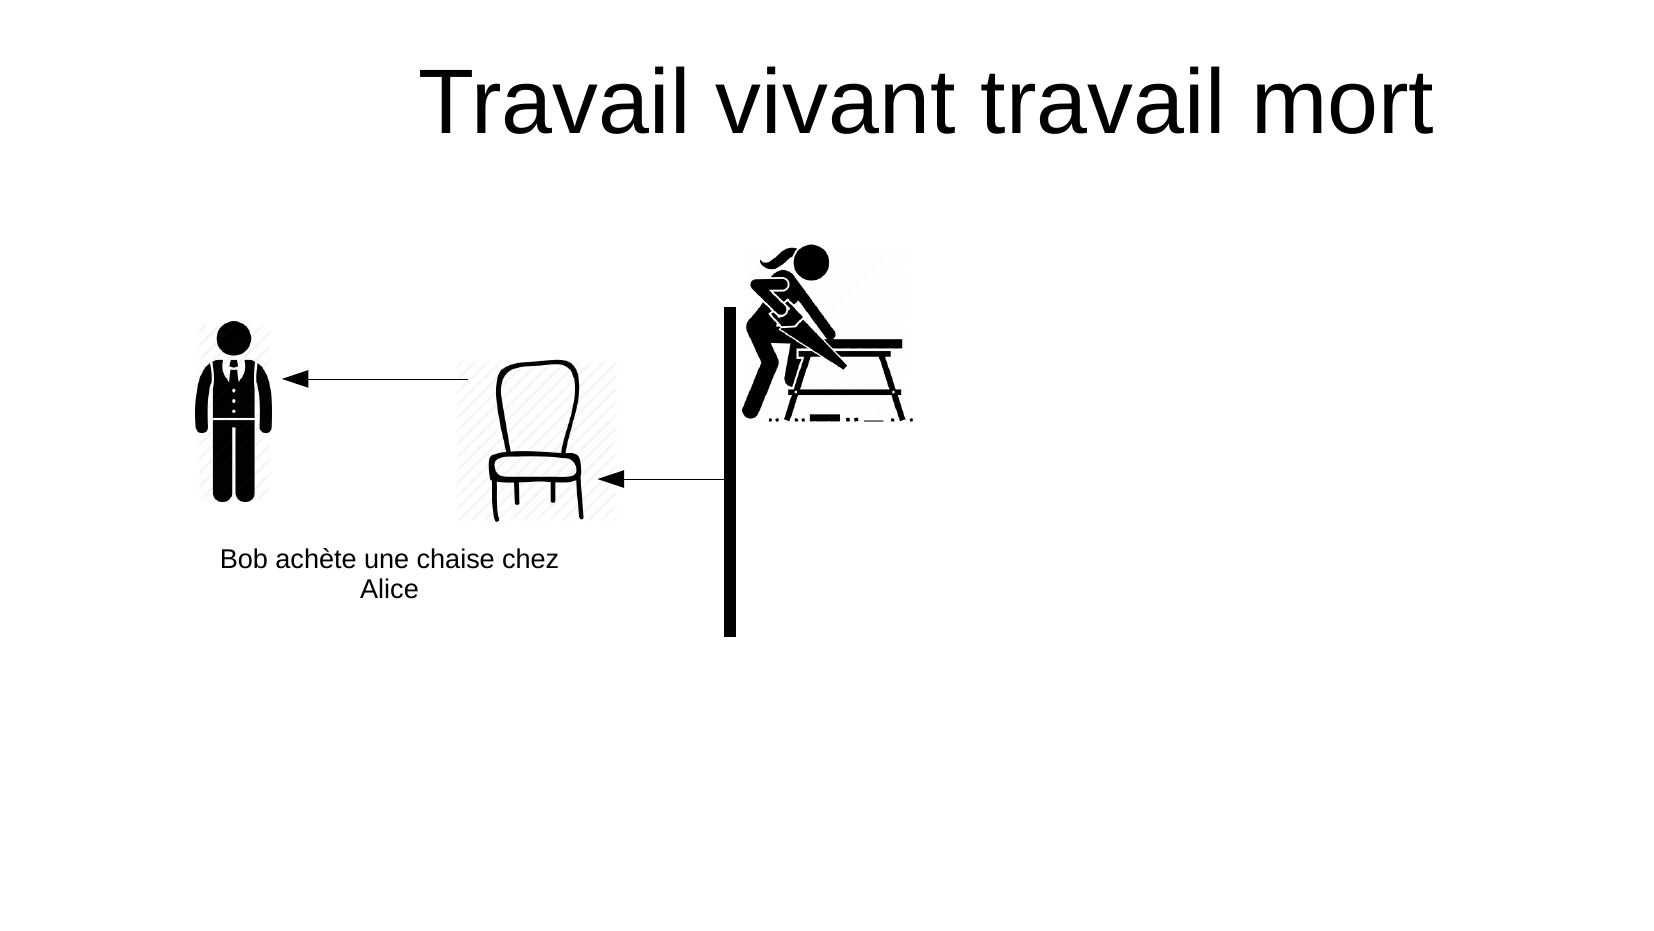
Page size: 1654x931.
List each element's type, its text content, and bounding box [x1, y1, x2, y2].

picture [742, 244, 913, 422]
text_box Bob achète une chaise chez Alice [181, 536, 598, 652]
title Travail vivant travail mort [23, 7, 1654, 197]
picture [195, 321, 272, 502]
picture [453, 357, 619, 523]
